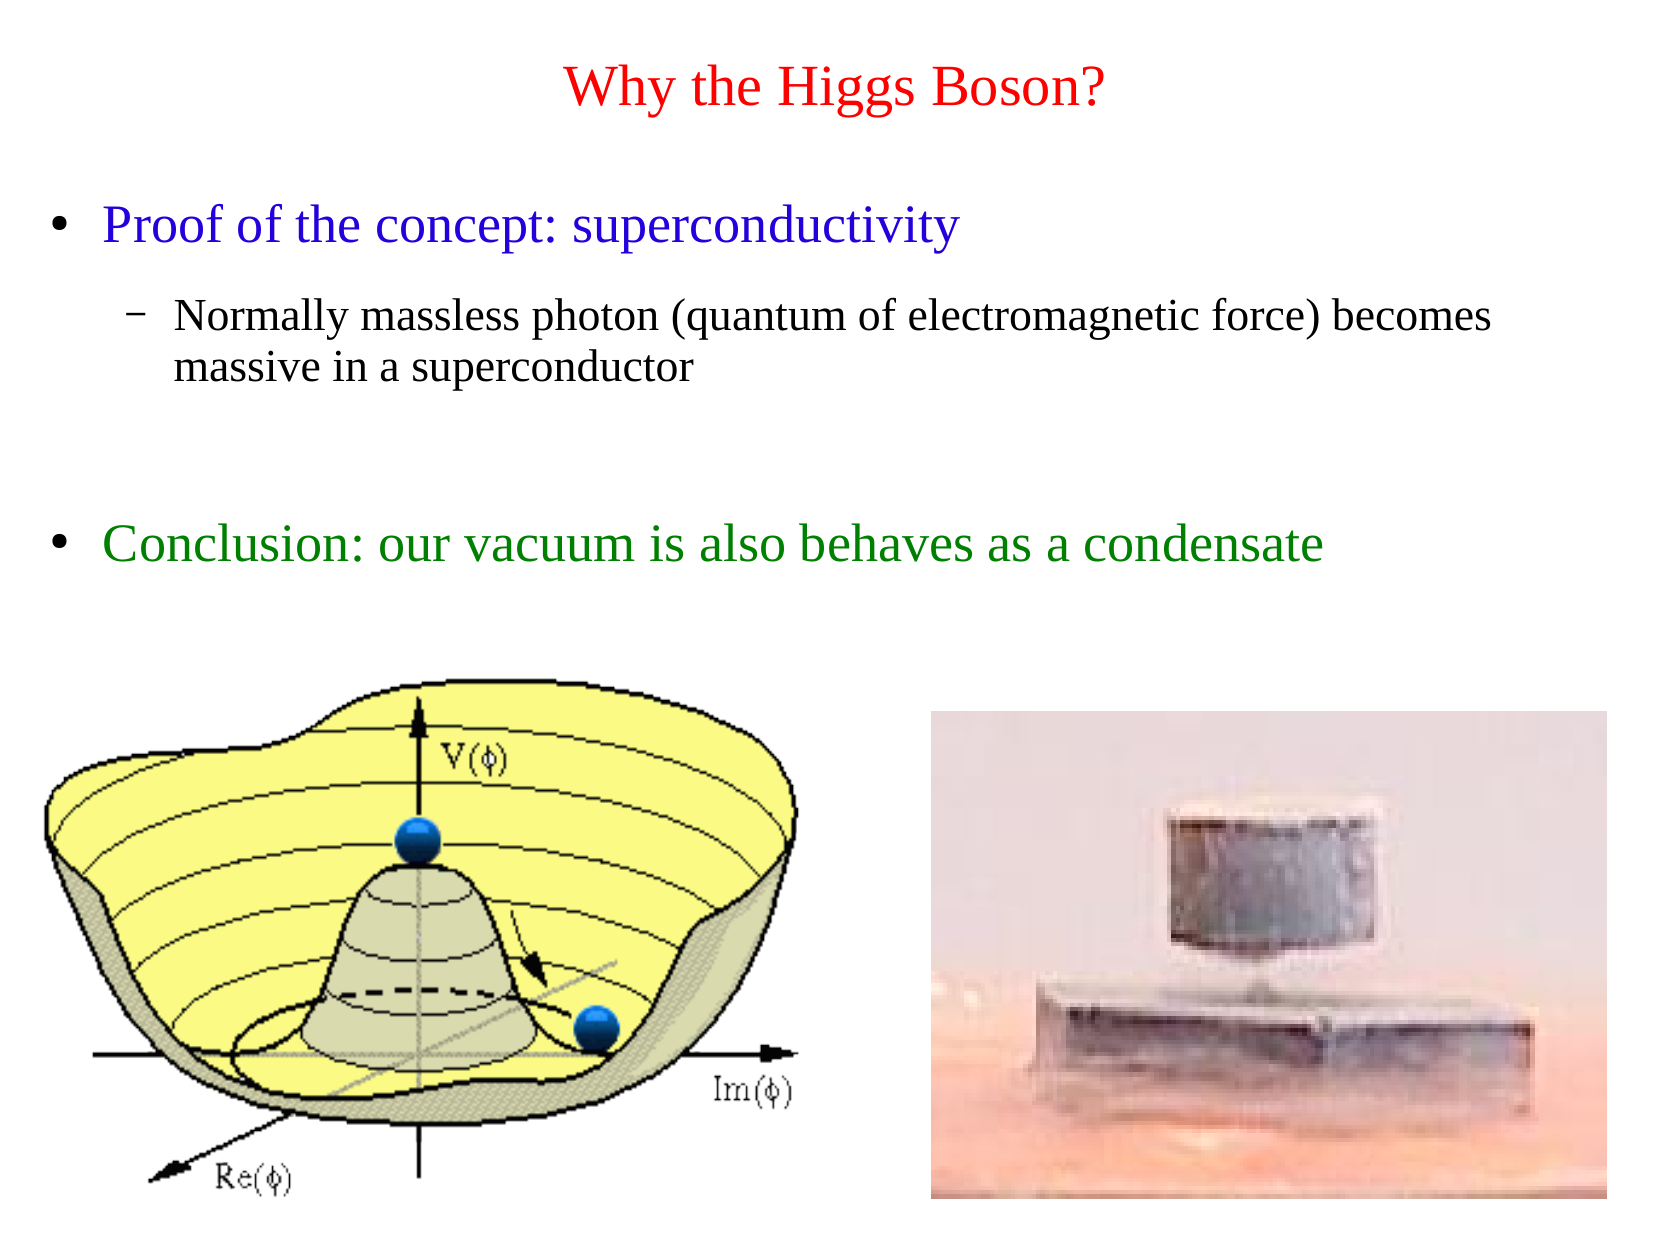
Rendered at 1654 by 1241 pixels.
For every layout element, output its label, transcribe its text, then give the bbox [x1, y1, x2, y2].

picture [35, 669, 826, 1215]
picture [931, 711, 1607, 1199]
title Why the Higgs Boson? [128, 0, 1541, 179]
list Proof of the concept: superconductivity Normally massless photon (quantum of electromagnetic force) becomes massive in a superconductor Conclusion: our vacuum is also behaves as a condensate [32, 194, 1587, 1193]
